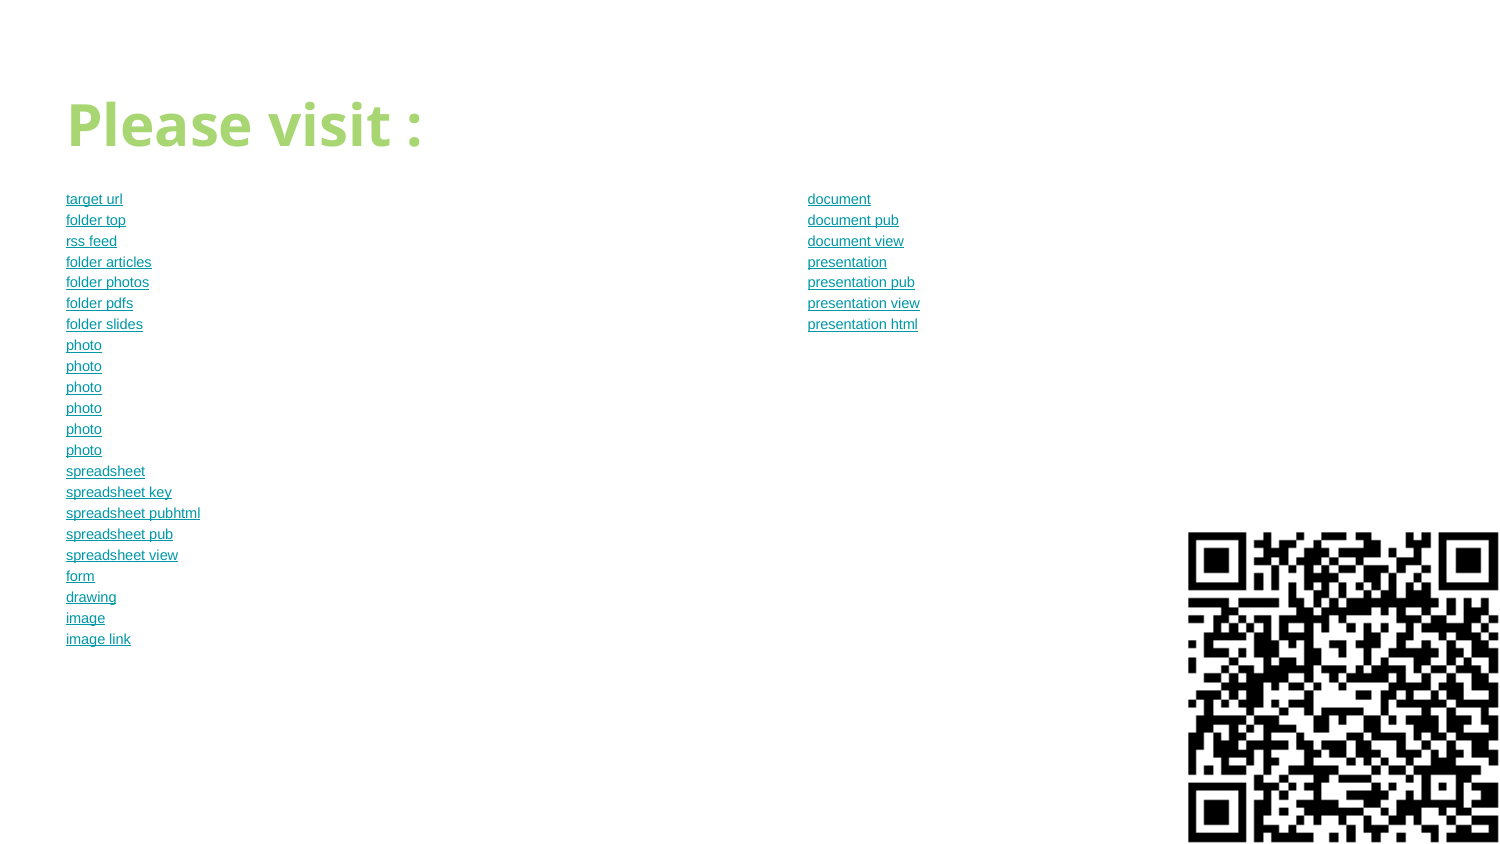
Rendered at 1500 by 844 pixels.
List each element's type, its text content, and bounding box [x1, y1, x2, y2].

list target url folder top rss feed folder articles folder photos folder pdfs folder slides photo photo photo photo photo photo spreadsheet spreadsheet key spreadsheet pubhtml spreadsheet pub spreadsheet view form drawing image image link [51, 189, 708, 750]
picture [1187, 531, 1500, 844]
list document document pub document view presentation presentation pub presentation view presentation html [792, 189, 1449, 750]
title Please visit : [51, 72, 1449, 167]
